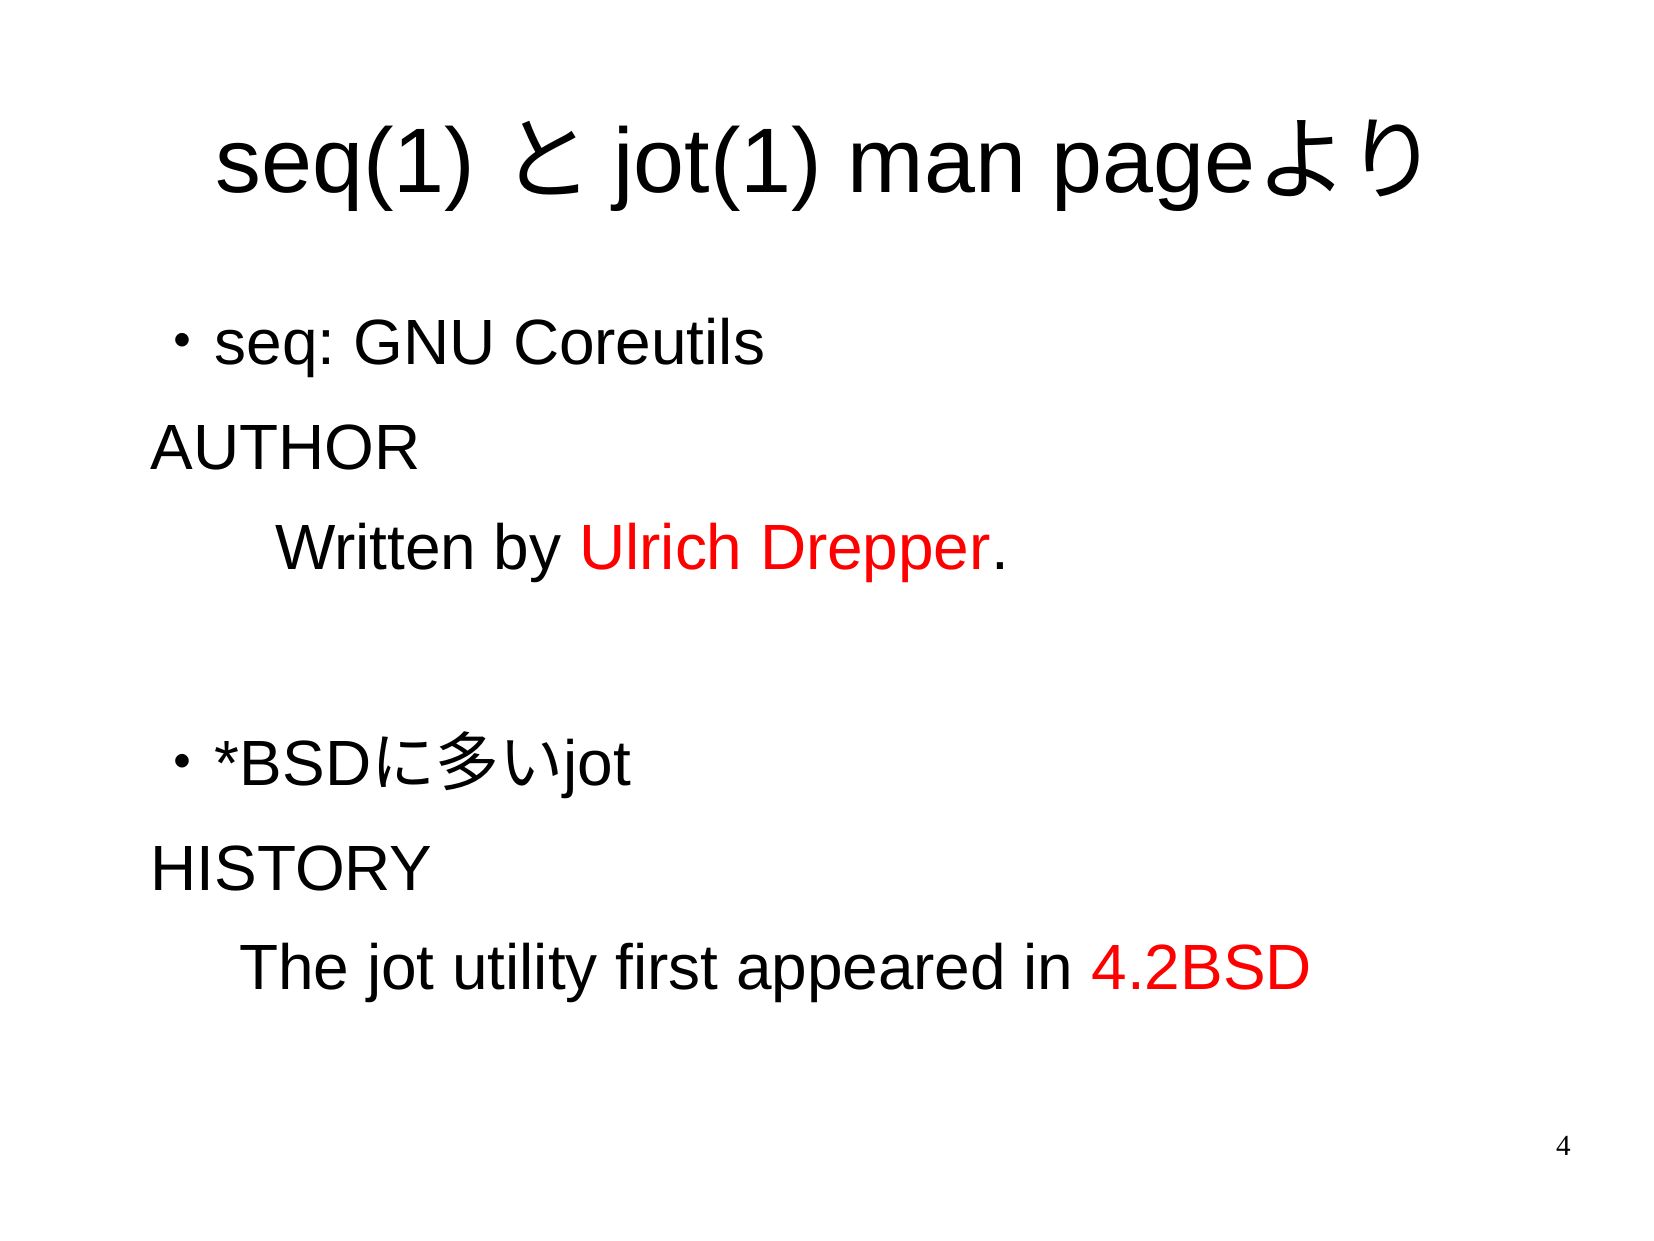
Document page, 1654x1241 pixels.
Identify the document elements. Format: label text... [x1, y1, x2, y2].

list ・seq: GNU Coreutils AUTHOR Written by Ulrich Drepper. ・*BSDに多いjot HISTORY The jot utility first appeared in 4.2BSD [82, 290, 1571, 1010]
title seq(1) と jot(1) man pageより [82, 49, 1571, 257]
